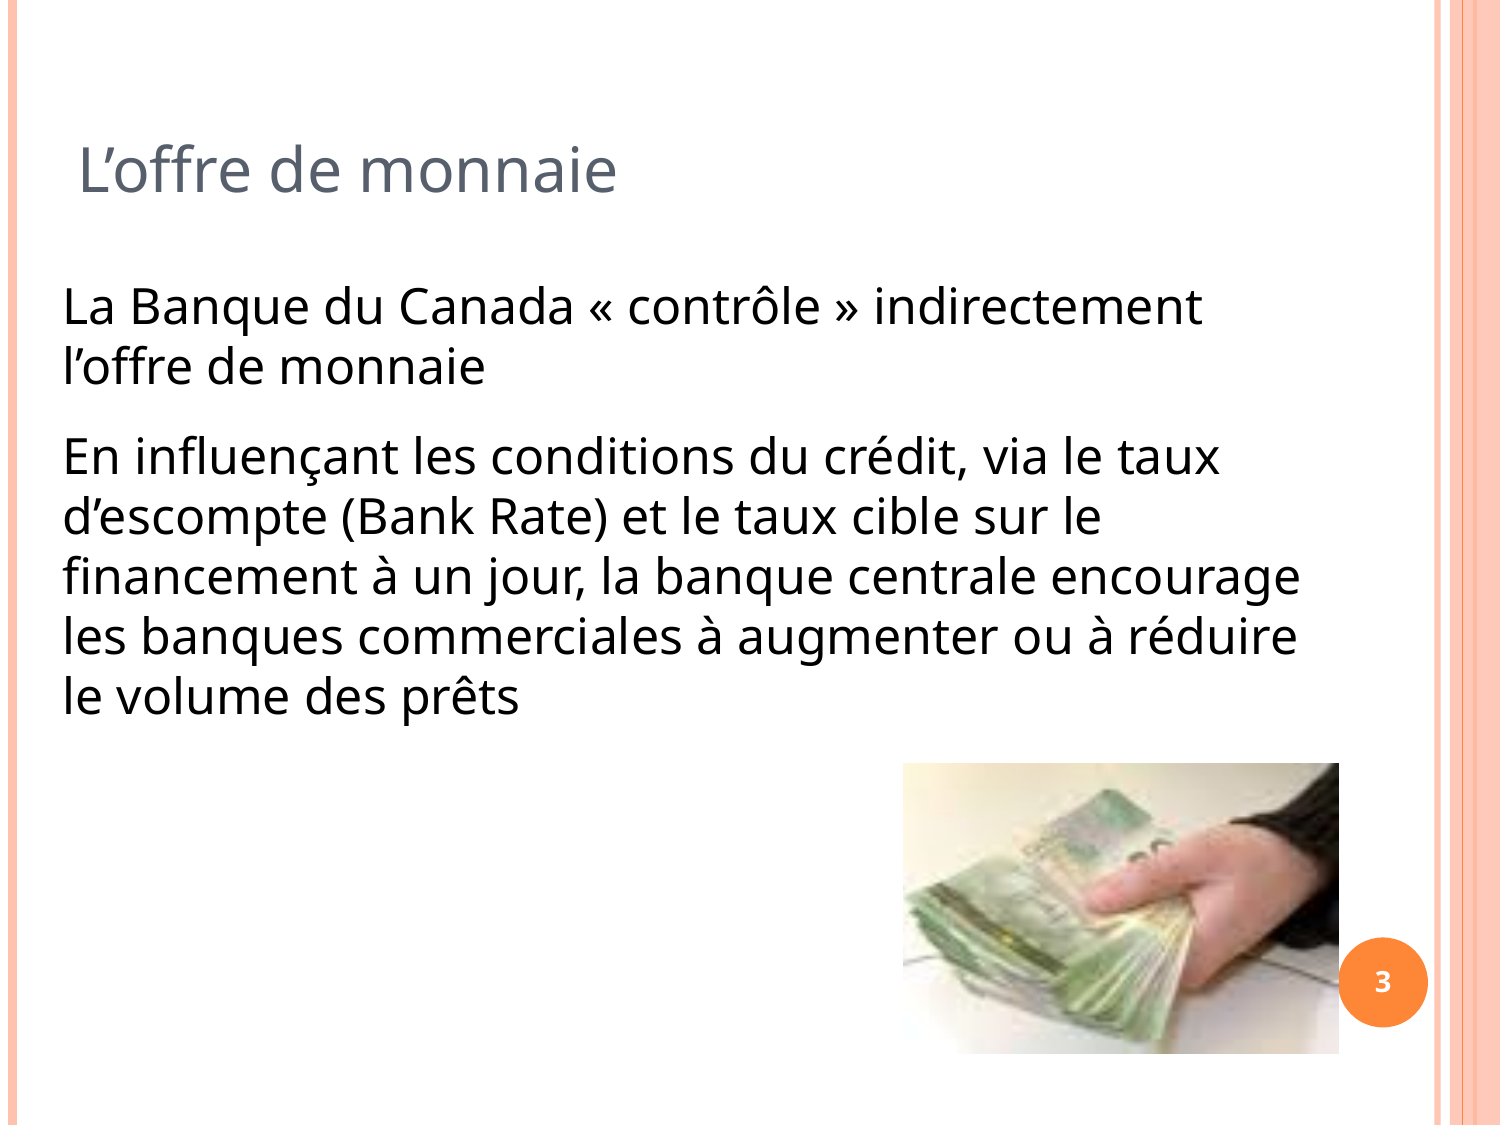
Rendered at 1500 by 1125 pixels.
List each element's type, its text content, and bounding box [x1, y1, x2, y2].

title L’offre de monnaie [62, 37, 1450, 213]
slide_number <numéro> [1339, 940, 1434, 1027]
list La Banque du Canada « contrôle » indirectement l’offre de monnaie En influençant les conditions du crédit, via le taux d’escompte (Bank Rate) et le taux cible sur le financement à un jour, la banque centrale encourage les banques commerciales à augmenter ou à réduire le volume des prêts [62, 275, 1338, 1025]
picture [903, 763, 1339, 1054]
